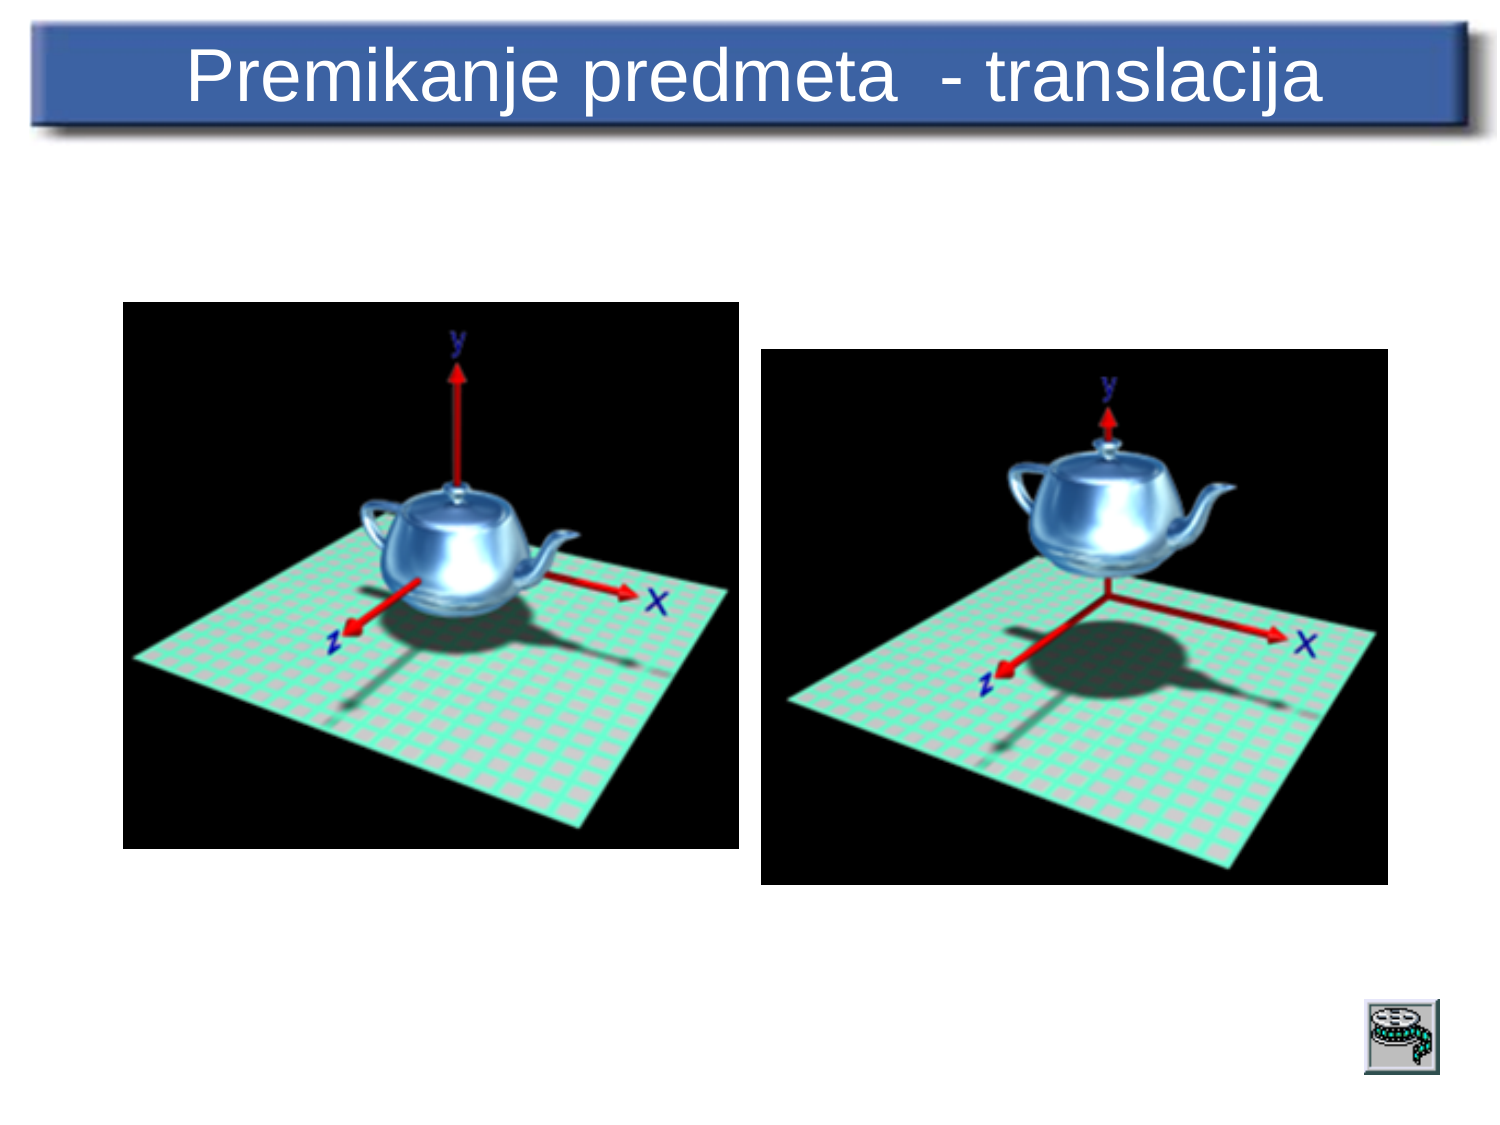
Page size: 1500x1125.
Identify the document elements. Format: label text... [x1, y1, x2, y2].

picture [29, 18, 1497, 146]
text_box Premikanje predmeta - translacija [170, 18, 1340, 125]
picture [761, 349, 1388, 885]
picture [123, 302, 739, 849]
picture [1364, 999, 1440, 1075]
